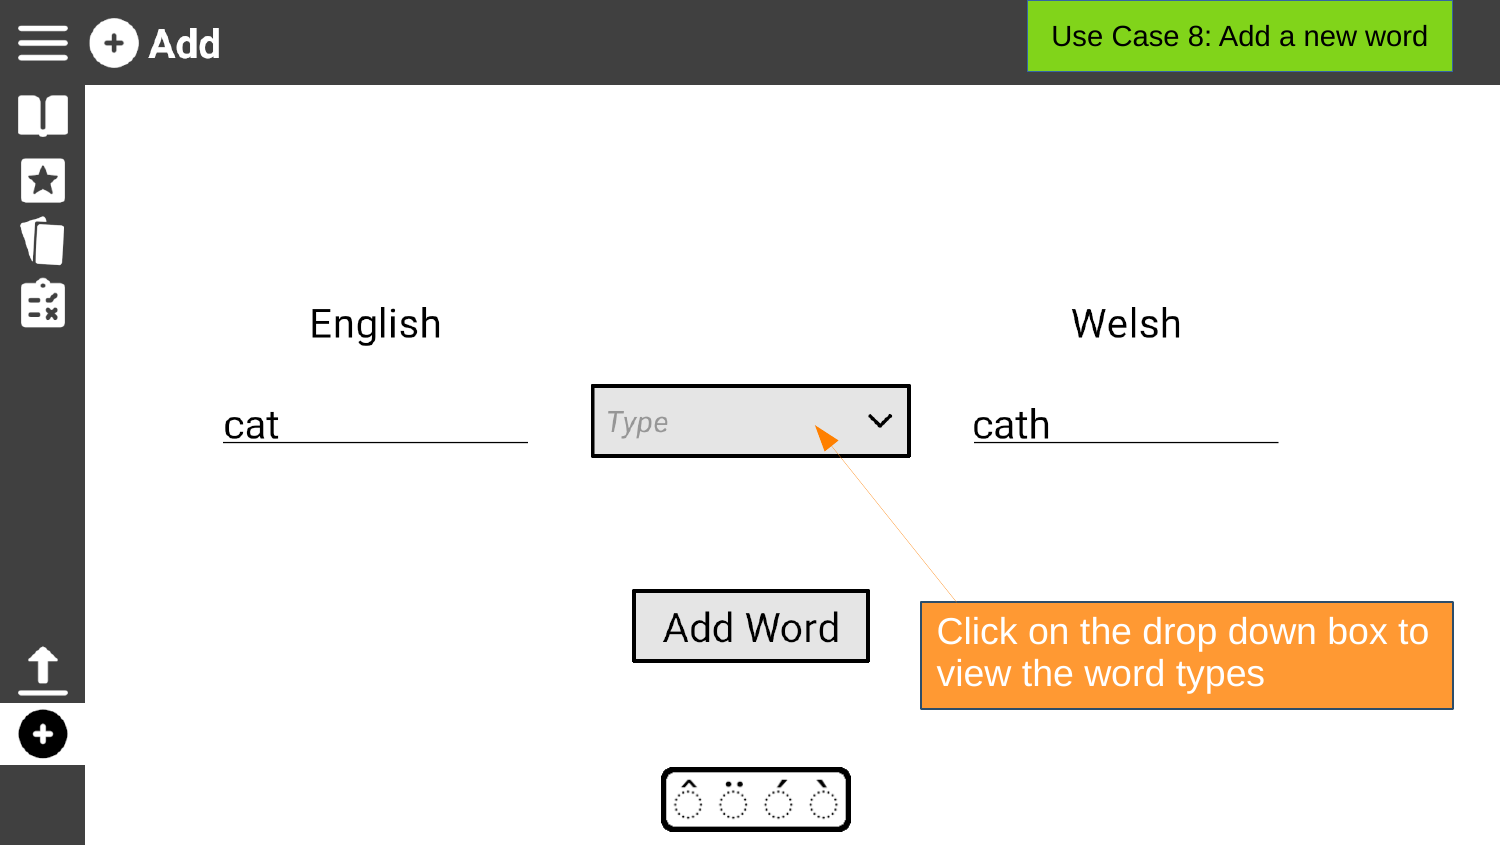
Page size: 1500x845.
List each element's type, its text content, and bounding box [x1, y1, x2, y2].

text_box Click on the drop down box to view the word types [920, 602, 1453, 709]
text_box Use Case 8: Add a new word [1027, 0, 1453, 72]
picture [0, 0, 1500, 845]
